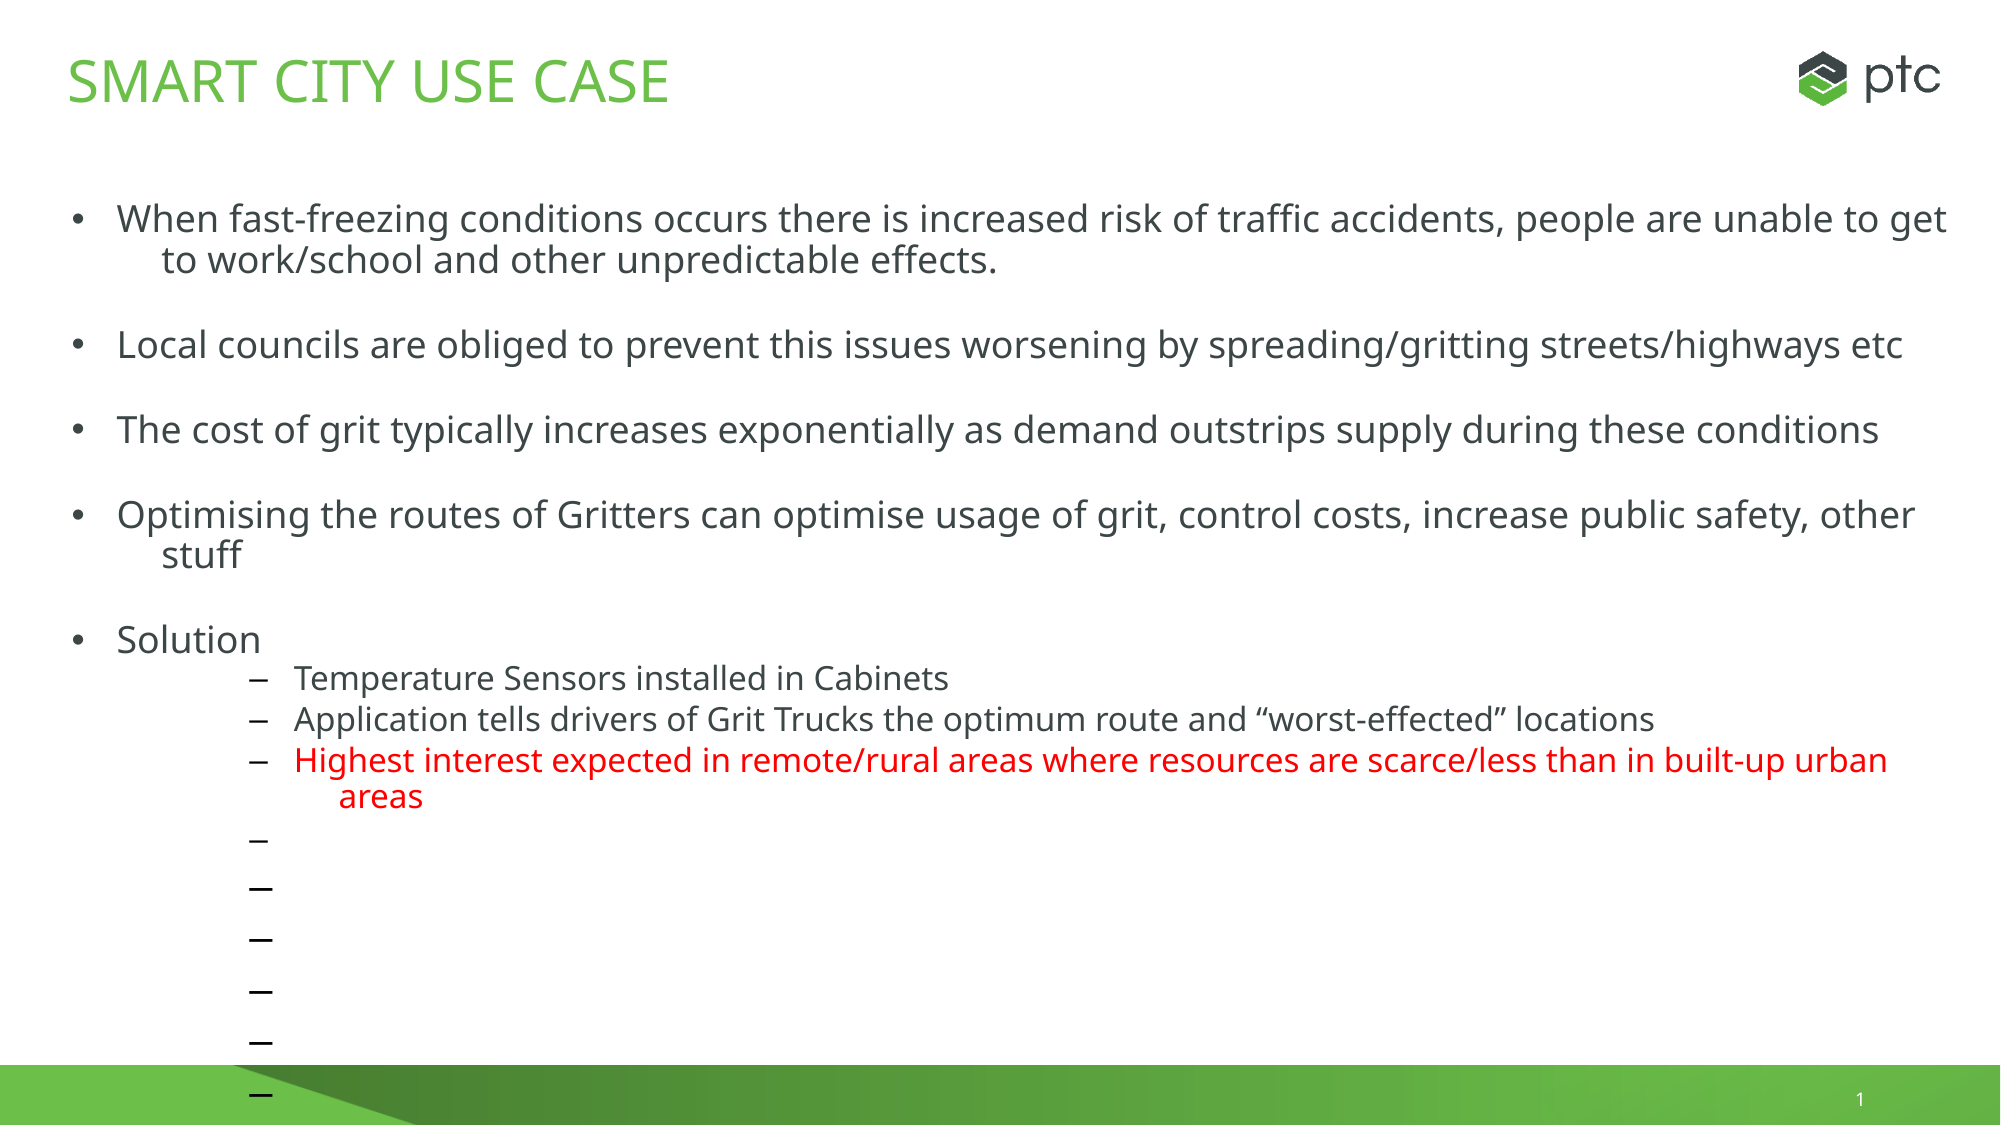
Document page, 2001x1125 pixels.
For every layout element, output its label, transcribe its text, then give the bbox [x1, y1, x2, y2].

list When fast-freezing conditions occurs there is increased risk of traffic accidents, people are unable to get to work/school and other unpredictable effects. Local councils are obliged to prevent this issues worsening by spreading/gritting streets/highways etc The cost of grit typically increases exponentially as demand outstrips supply during these conditions Optimising the routes of Gritters can optimise usage of grit, control costs, increase public safety, other stuff Solution Temperature Sensors installed in Cabinets Application tells drivers of Grit Trucks the optimum route and “worst-effected” locations Highest interest expected in remote/rural areas where resources are scarce/less than in built-up urban areas [71, 200, 1954, 1014]
title Smart City Use Case [67, 56, 1751, 114]
